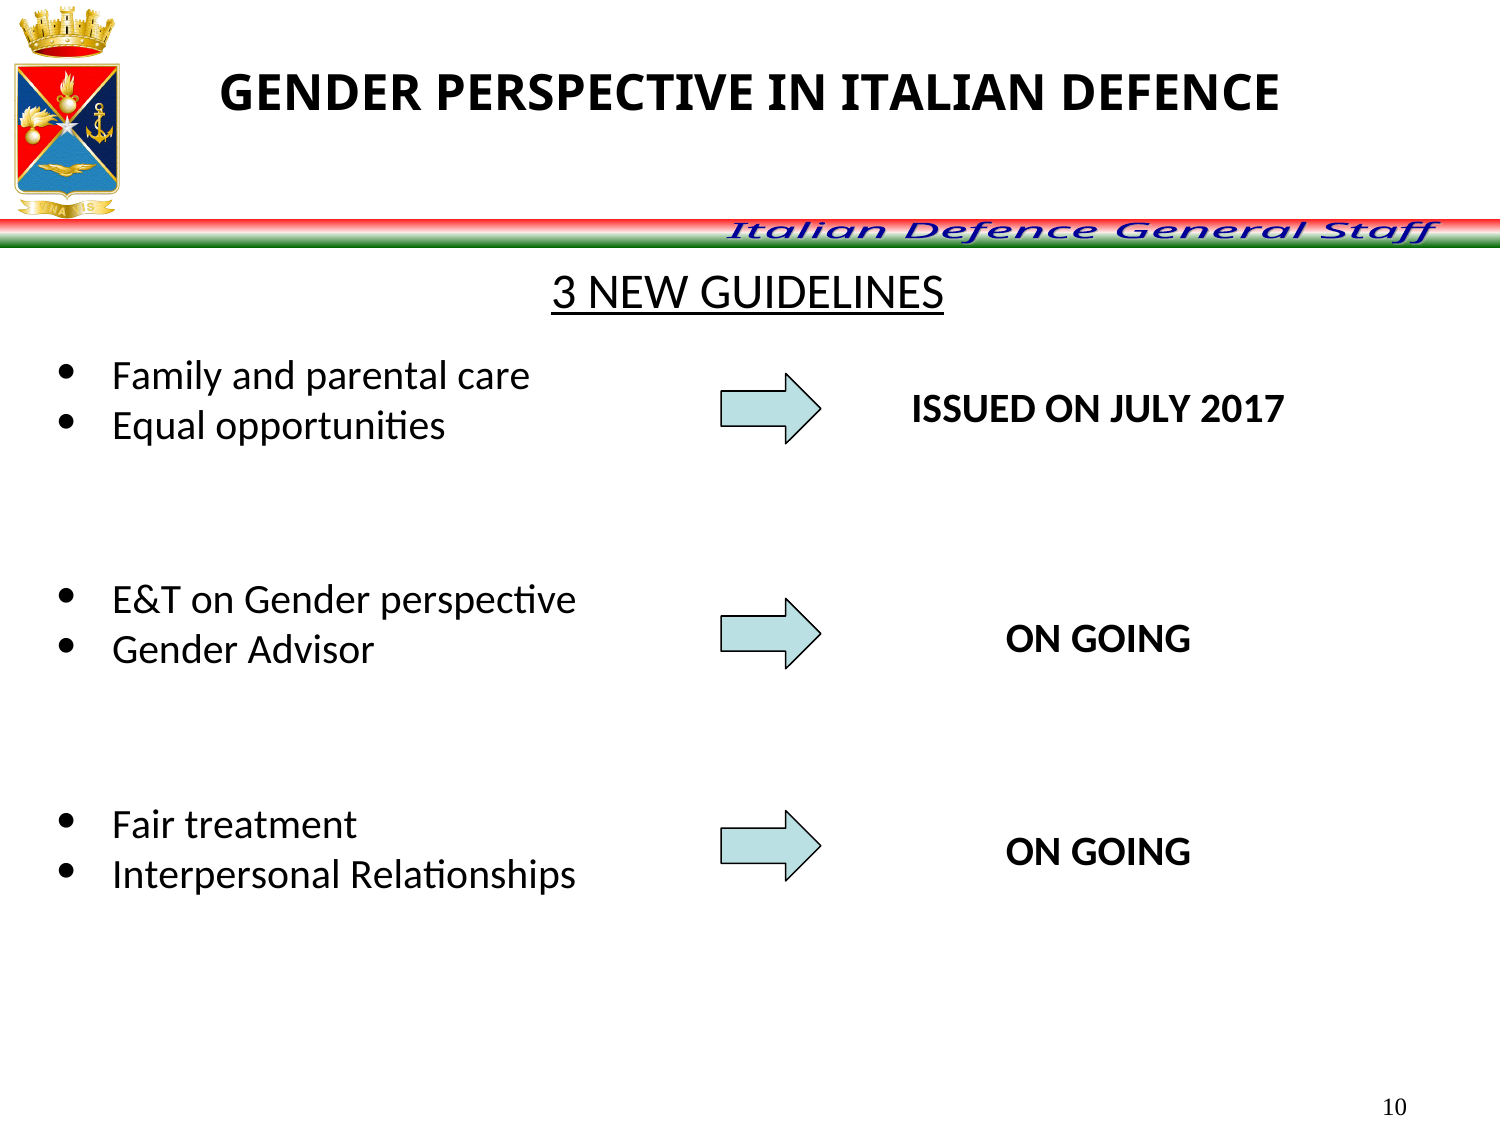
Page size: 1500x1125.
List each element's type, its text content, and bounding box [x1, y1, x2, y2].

picture [14, 6, 120, 53]
text_box 3 NEW GUIDELINES [29, 250, 1467, 327]
text_box ON GOING [785, 603, 1412, 669]
text_box E&T on Gender perspective Gender Advisor [41, 564, 727, 681]
text_box Fair treatment Interpersonal Relationships [41, 788, 621, 905]
text_box <number> [1074, 1084, 1426, 1118]
text_box GENDER PERSPECTIVE IN ITALIAN DEFENCE [0, 53, 1500, 121]
text_box ON GOING [785, 815, 1412, 882]
text_box [721, 616, 785, 652]
text_box ISSUED ON JULY 2017 [787, 373, 1412, 439]
text_box Family and parental care Equal opportunities [41, 340, 668, 456]
picture [14, 121, 120, 219]
text_box [721, 828, 785, 864]
text_box [721, 373, 821, 444]
